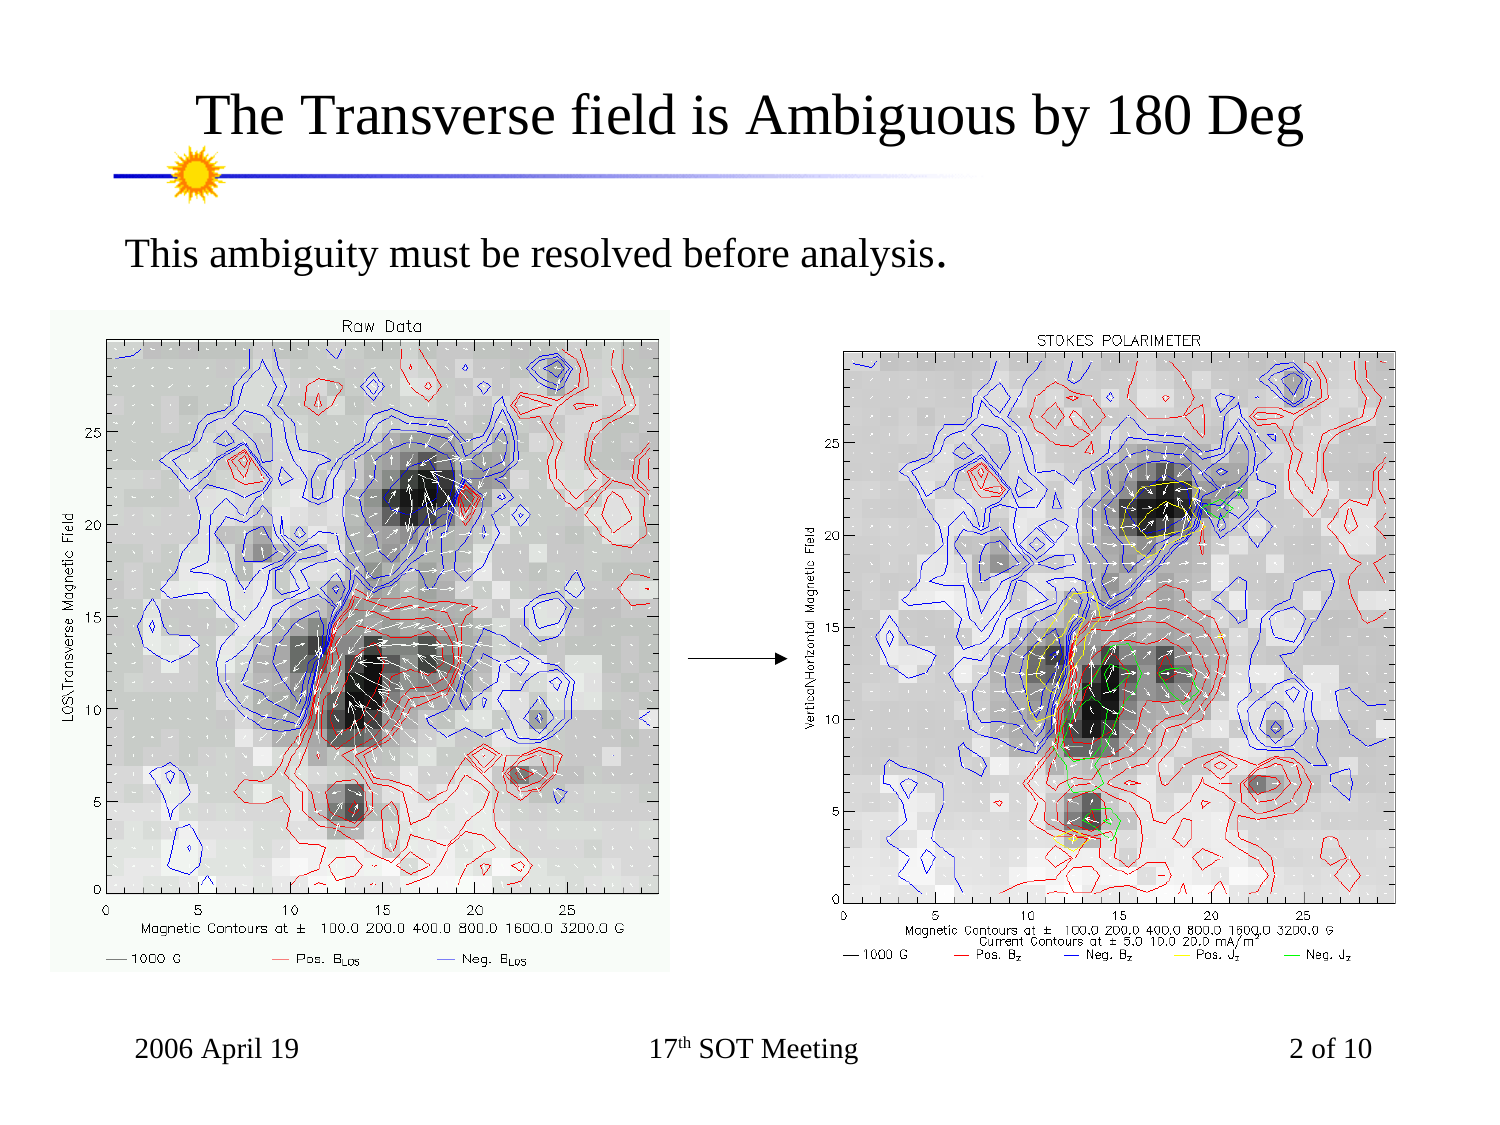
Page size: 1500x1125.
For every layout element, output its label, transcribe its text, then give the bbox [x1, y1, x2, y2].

picture [112, 172, 991, 209]
picture [774, 283, 1463, 972]
text_box This ambiguity must be resolved before analysis. [109, 215, 963, 287]
title The Transverse field is Ambiguous by 180 Deg [112, 58, 1388, 172]
picture [50, 310, 670, 972]
